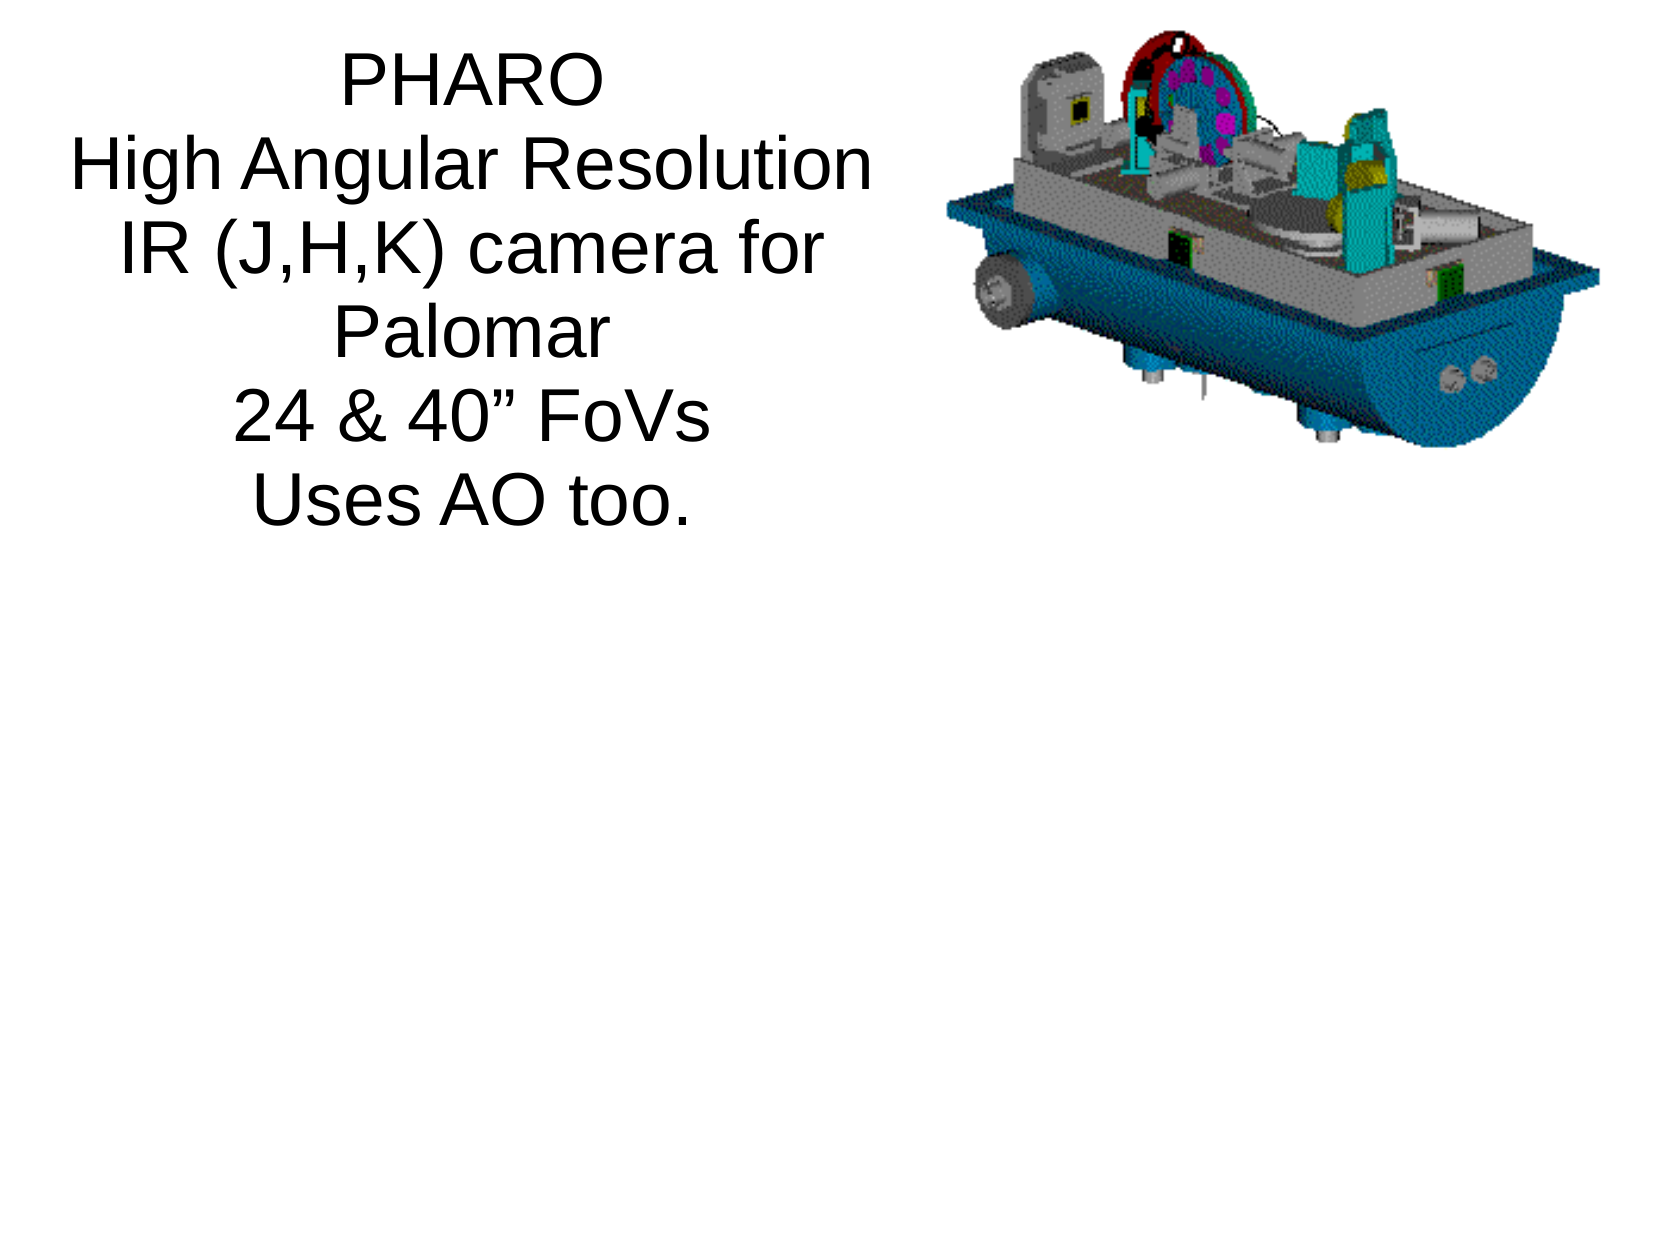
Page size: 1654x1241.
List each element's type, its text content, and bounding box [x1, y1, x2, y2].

picture [900, 1, 1643, 496]
text_box PHARO High Angular Resolution IR (J,H,K) camera for Palomar 24 & 40” FoVs Uses AO too. [15, 30, 931, 549]
